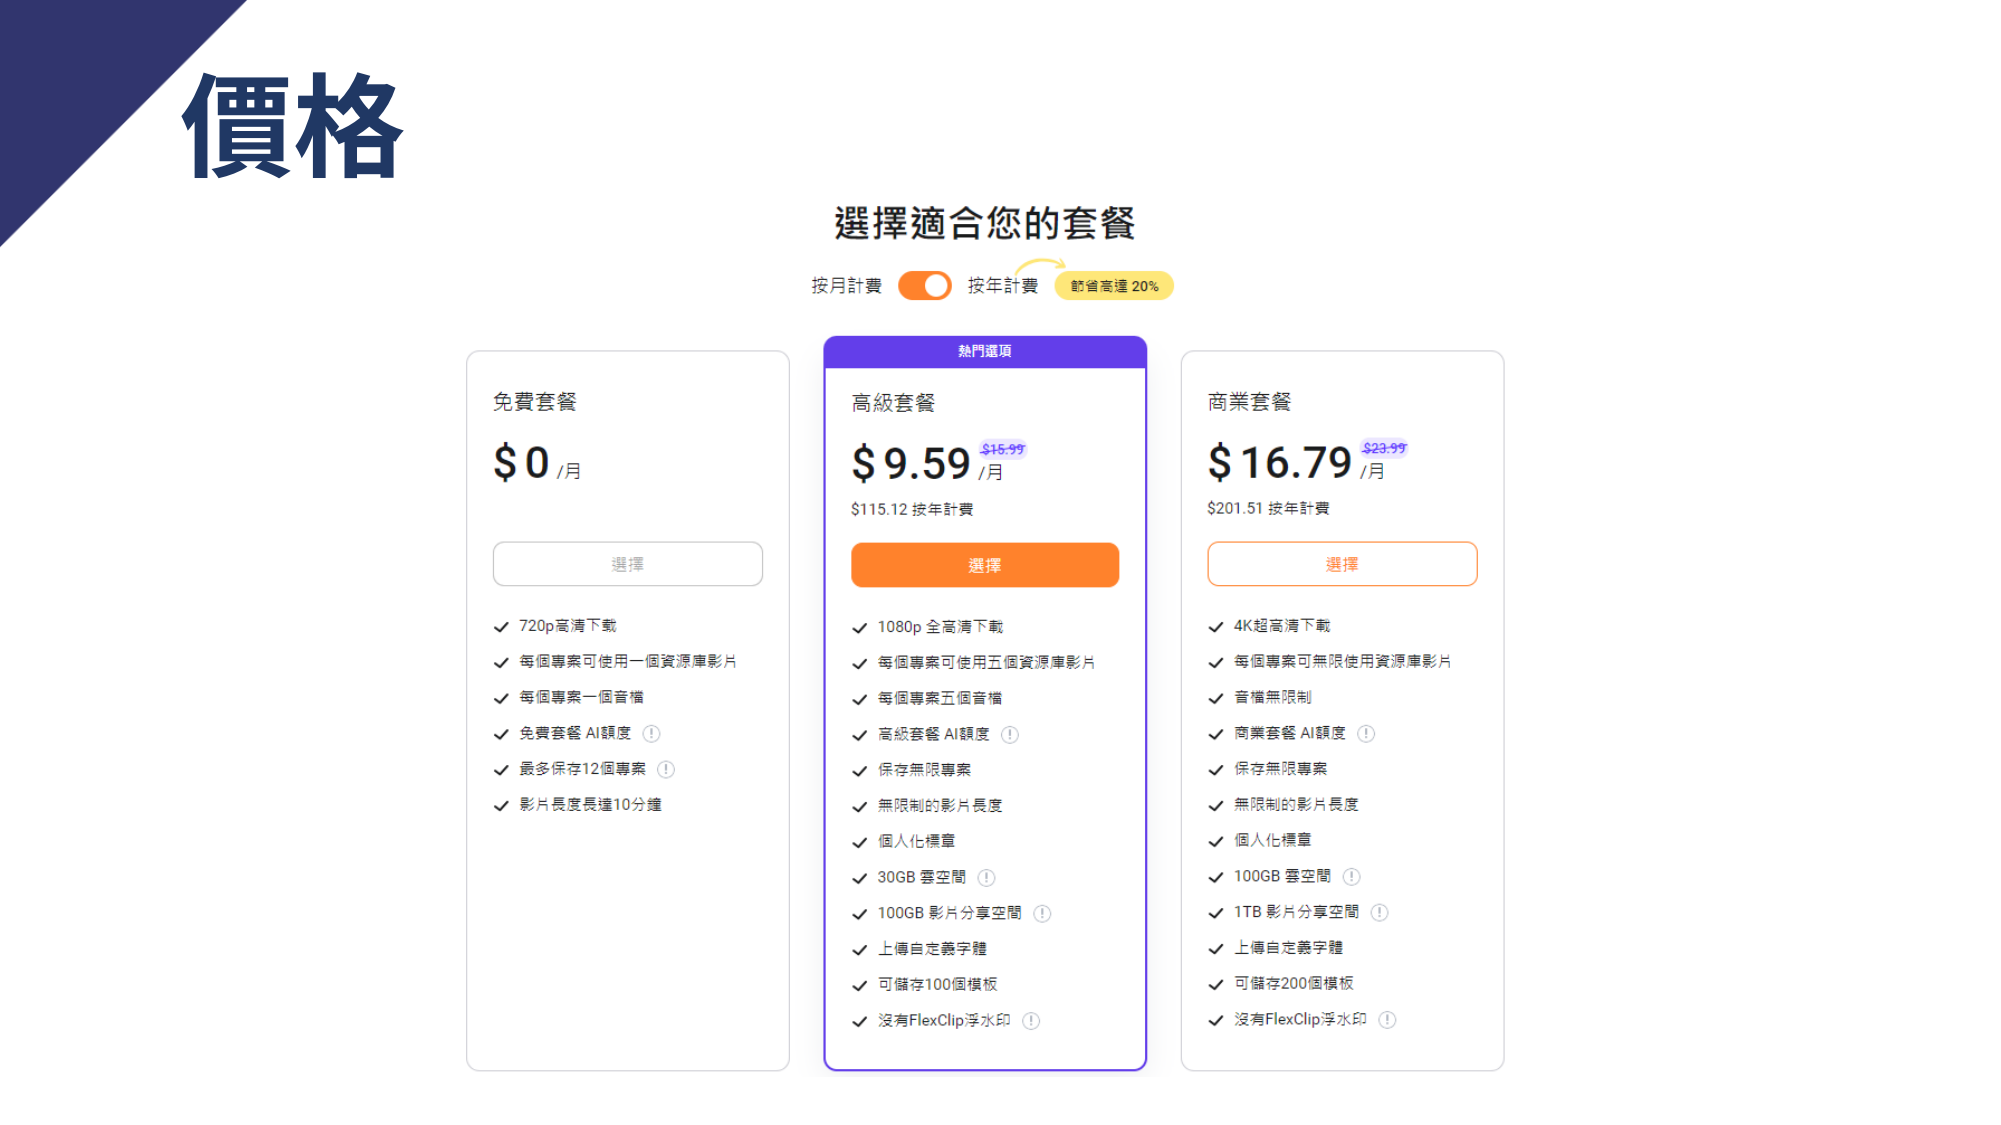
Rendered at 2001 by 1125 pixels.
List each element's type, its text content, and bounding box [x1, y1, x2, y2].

picture [0, 0, 2001, 1125]
title 價格 [165, 34, 1938, 231]
